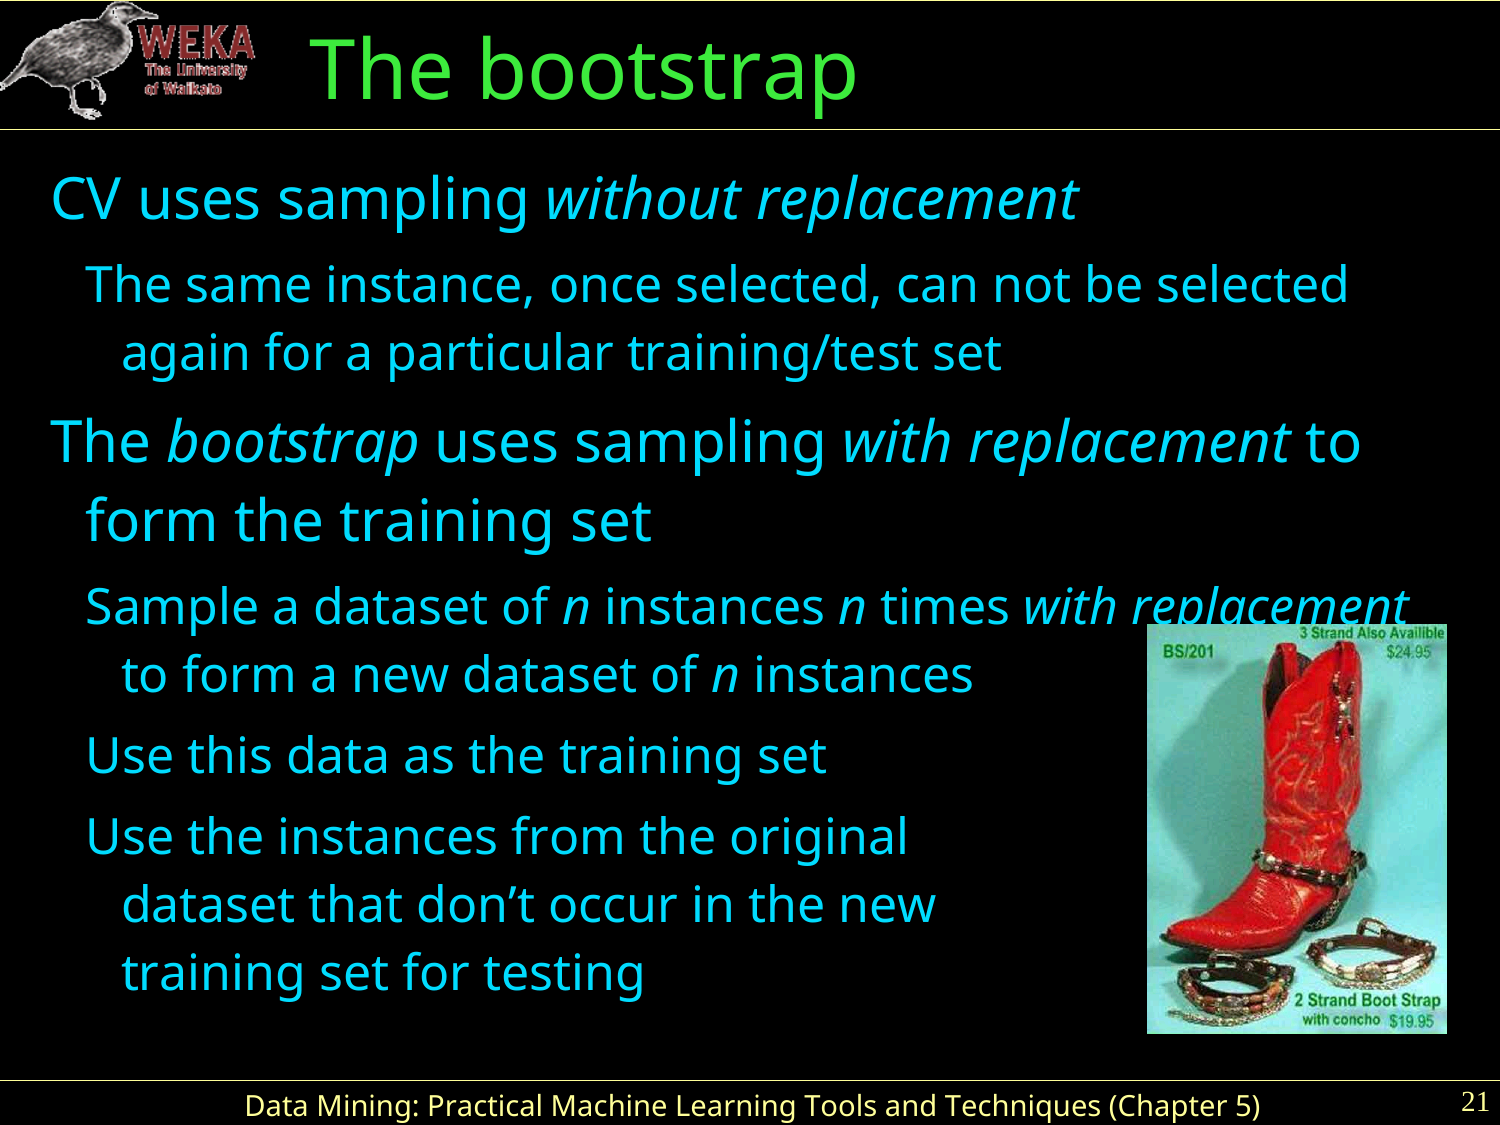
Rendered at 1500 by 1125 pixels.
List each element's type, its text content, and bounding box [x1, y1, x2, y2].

text_box CV uses sampling without replacement The same instance, once selected, can not be selected again for a particular training/test set The bootstrap uses sampling with replacement to form the training set Sample a dataset of n instances n times with replacement to form a new dataset of n instances Use this data as the training set Use the instances from the original dataset that don’t occur in the new training set for testing [0, 150, 1477, 886]
picture [1147, 624, 1447, 1034]
picture [0, 1, 266, 129]
title The bootstrap [295, 0, 1500, 148]
